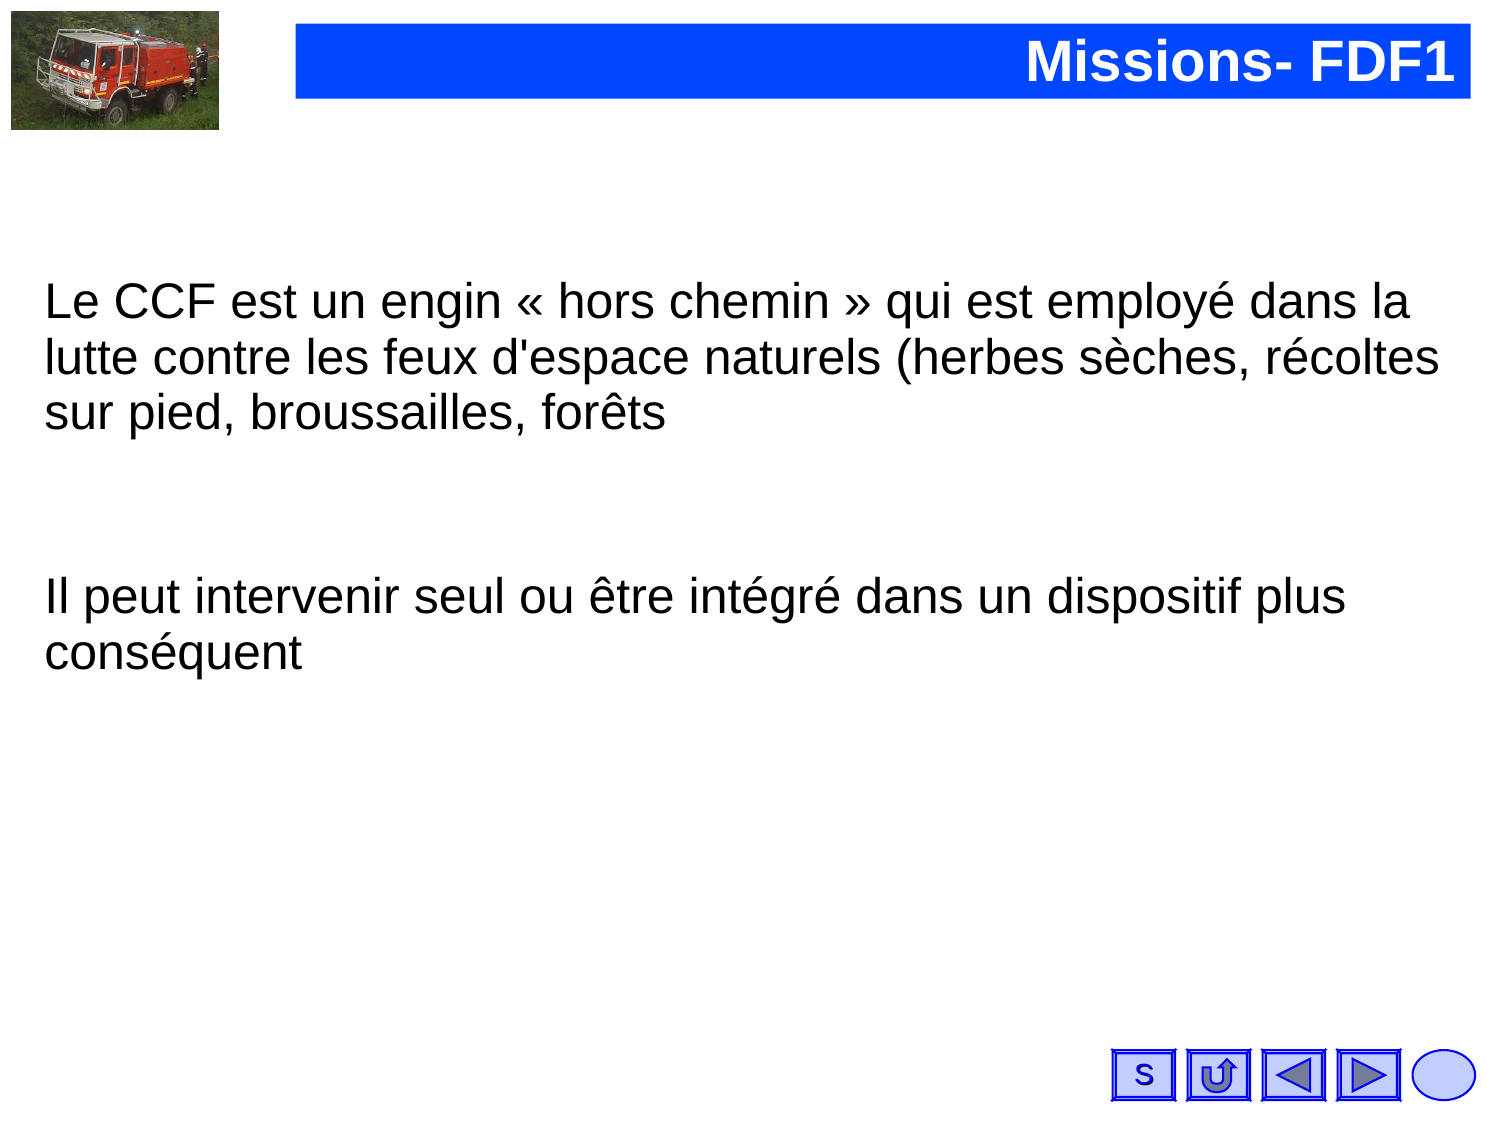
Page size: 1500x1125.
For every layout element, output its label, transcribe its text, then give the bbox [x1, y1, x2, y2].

picture [11, 11, 219, 130]
text_box Il peut intervenir seul ou être intégré dans un dispositif plus conséquent [29, 561, 1477, 709]
text_box Le CCF est un engin « hors chemin » qui est employé dans la lutte contre les feux d'espace naturels (herbes sèches, récoltes sur pied, broussailles, forêts [29, 265, 1477, 448]
text_box [1412, 1050, 1476, 1101]
text_box Missions- FDF1 [295, 23, 1471, 99]
